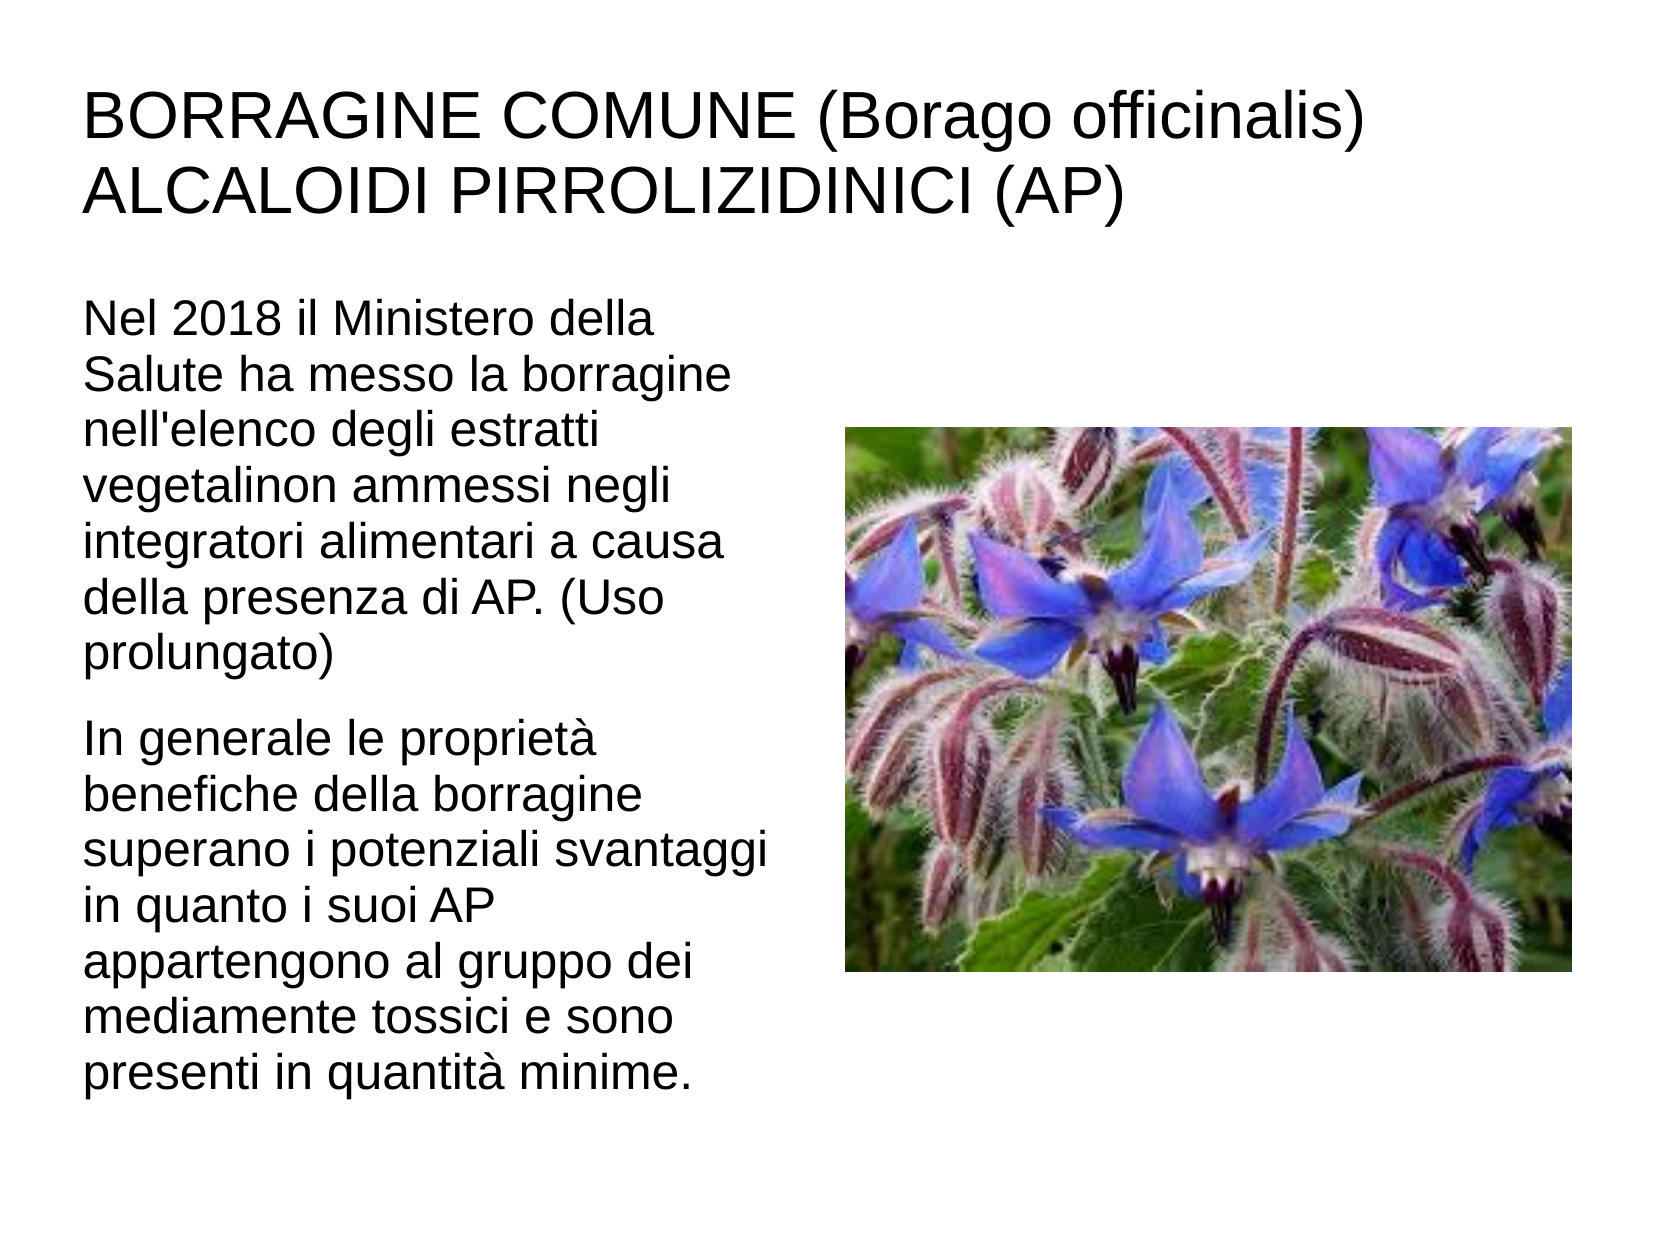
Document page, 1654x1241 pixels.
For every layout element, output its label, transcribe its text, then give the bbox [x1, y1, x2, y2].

list Nel 2018 il Ministero della Salute ha messo la borragine nell'elenco degli estratti vegetalinon ammessi negli integratori alimentari a causa della presenza di AP. (Uso prolungato) In generale le proprietà benefiche della borragine superano i potenziali svantaggi in quanto i suoi AP appartengono al gruppo dei mediamente tossici e sono presenti in quantità minime. [82, 290, 809, 1241]
picture [845, 427, 1572, 972]
title BORRAGINE COMUNE (Borago officinalis) ALCALOIDI PIRROLIZIDINICI (AP) [82, 49, 1571, 257]
